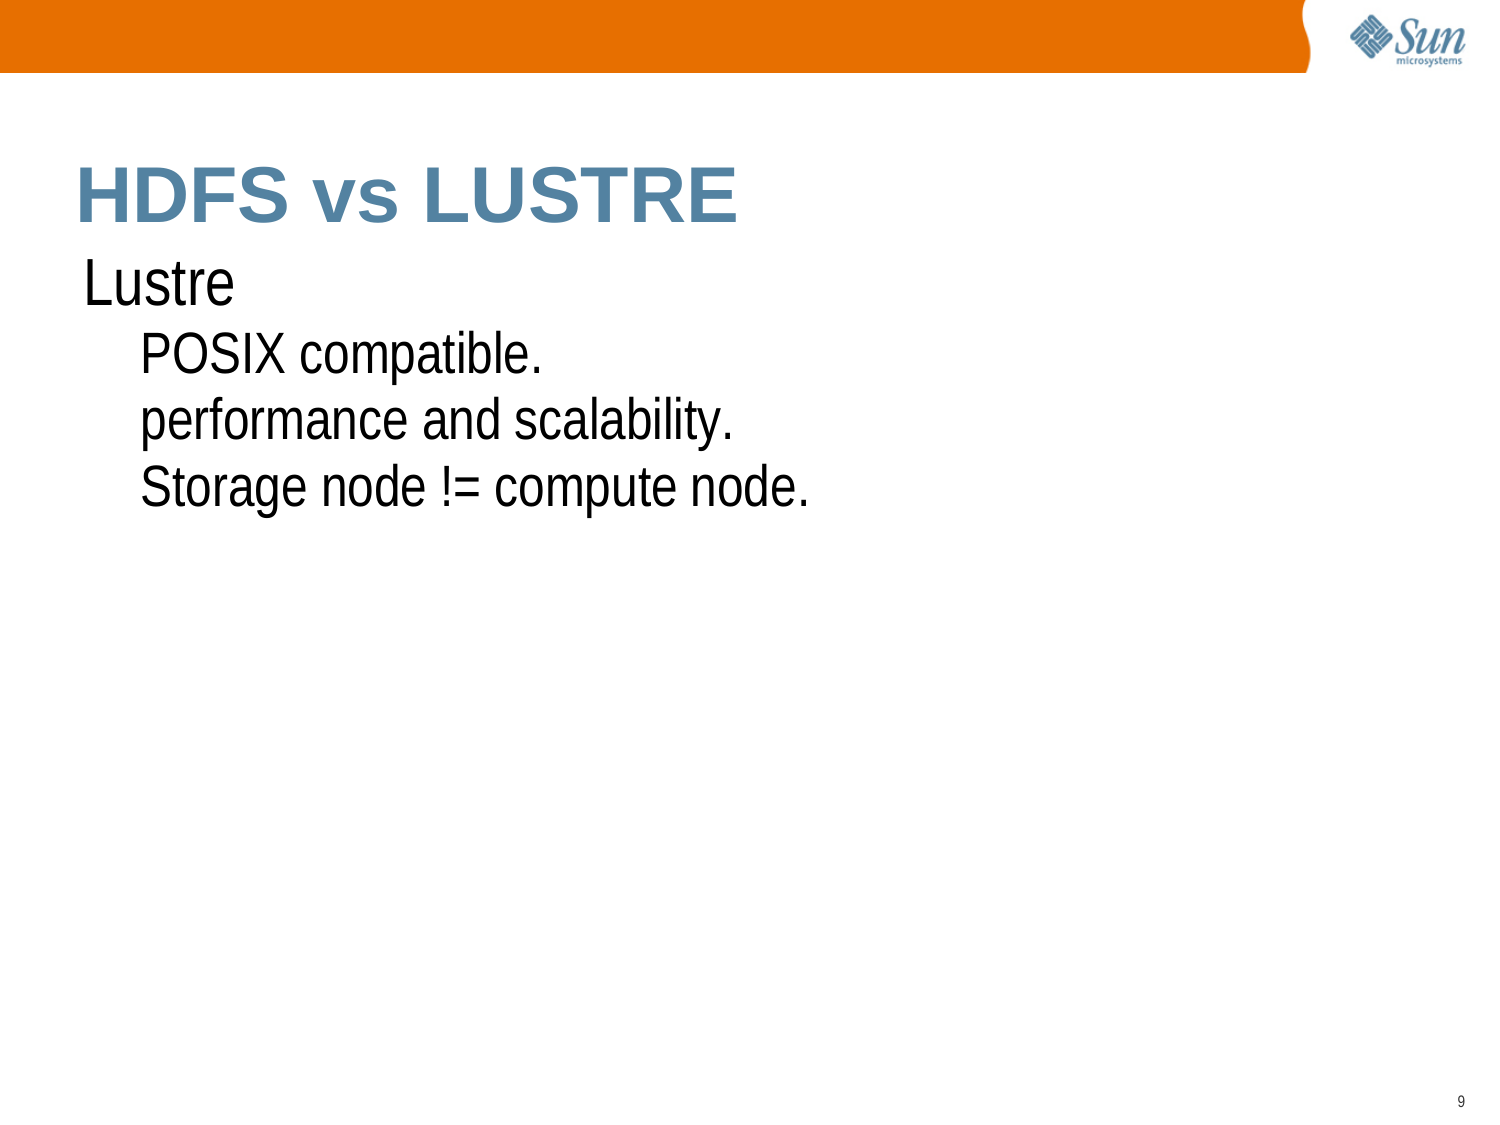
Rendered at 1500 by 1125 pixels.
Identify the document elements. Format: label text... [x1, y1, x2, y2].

list Lustre POSIX compatible. performance and scalability. Storage node != compute node. [64, 258, 1401, 1047]
picture [0, 0, 1500, 73]
title HDFS vs LUSTRE [75, 124, 1437, 245]
